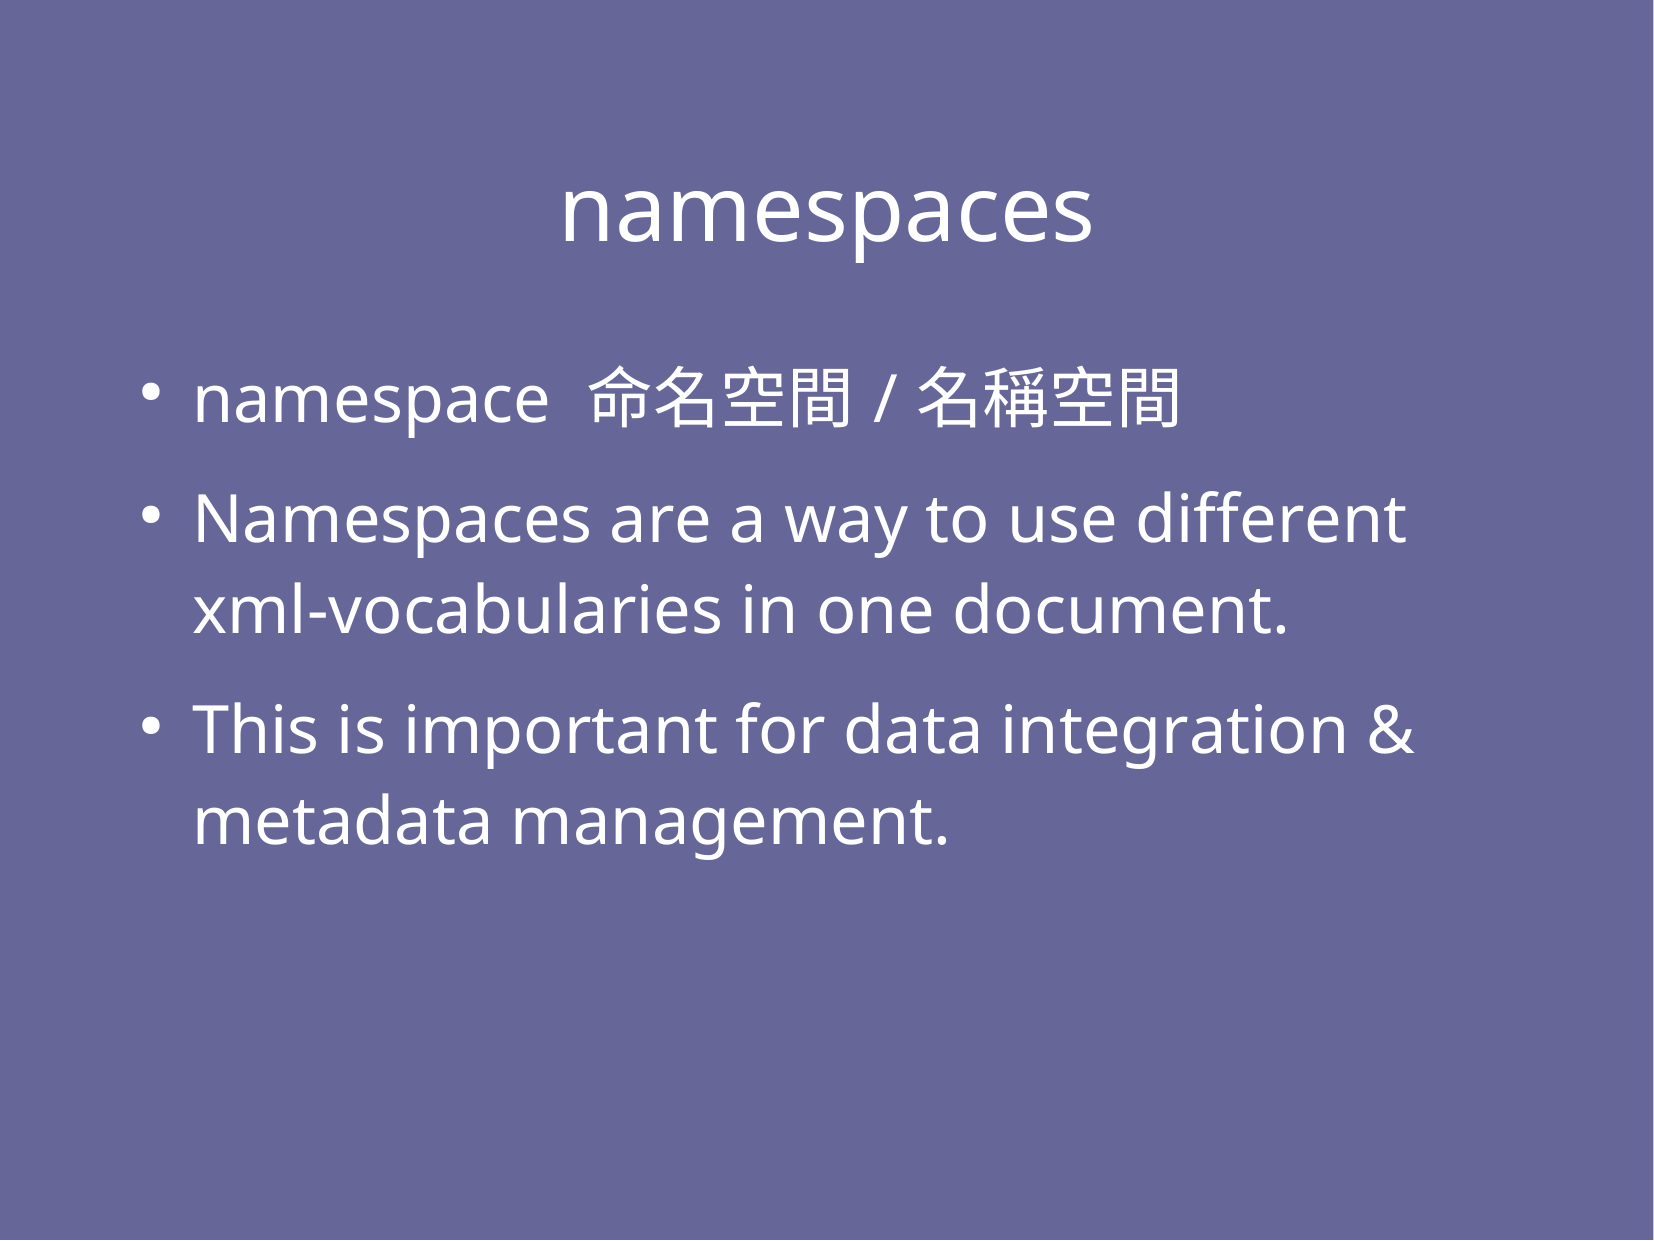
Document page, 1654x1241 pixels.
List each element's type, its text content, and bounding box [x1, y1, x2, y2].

title namespaces [121, 102, 1534, 310]
list namespace 命名空間/名稱空間 Namespaces are a way to use different xml-vocabularies in one document. This is important for data integration & metadata management. [121, 344, 1534, 1127]
